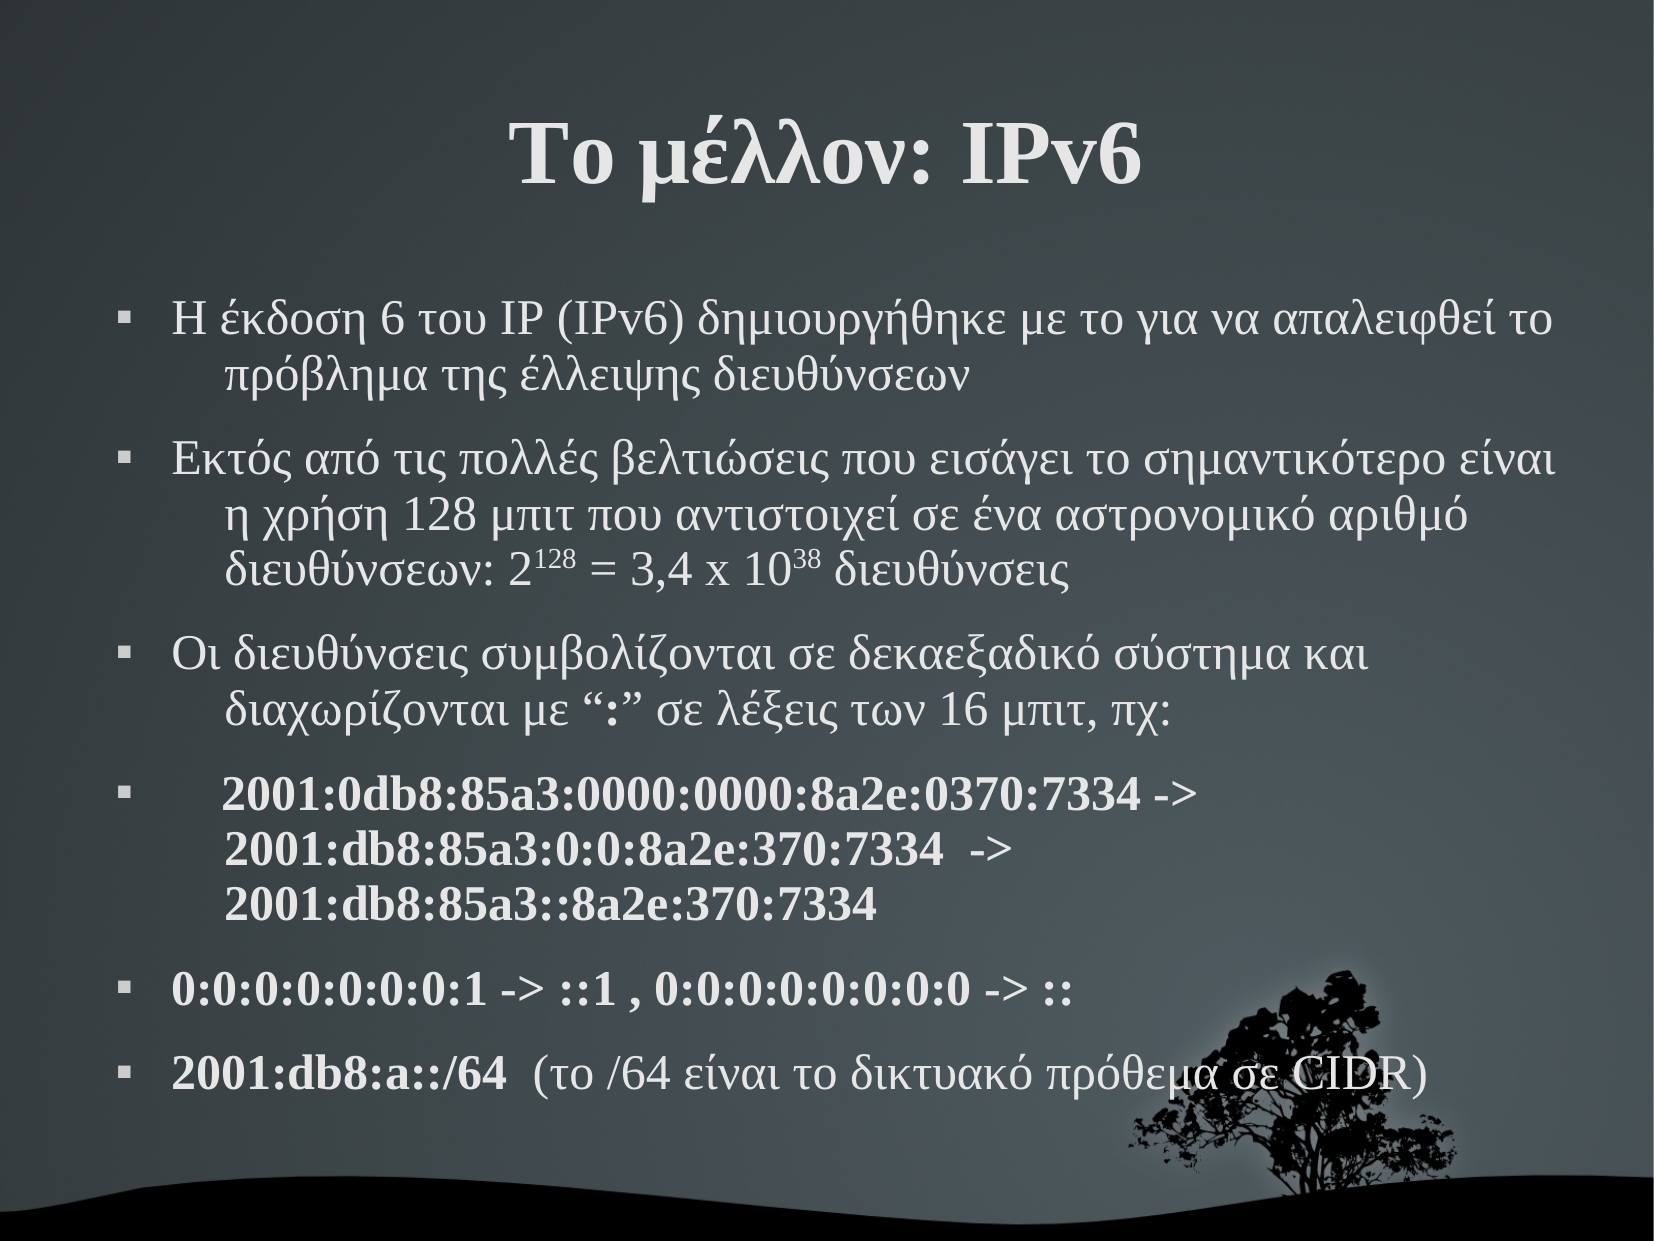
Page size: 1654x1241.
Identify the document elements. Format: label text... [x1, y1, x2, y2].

list Η έκδοση 6 του IP (IPv6) δημιουργήθηκε με το για να απαλειφθεί το πρόβλημα της έλλειψης διευθύνσεων Εκτός από τις πολλές βελτιώσεις που εισάγει το σημαντικότερο είναι η χρήση 128 μπιτ που αντιστοιχεί σε ένα αστρονομικό αριθμό διευθύνσεων: 2128 = 3,4 x 1038 διευθύνσεις Οι διευθύνσεις συμβολίζονται σε δεκαεξαδικό σύστημα και διαχωρίζονται με “:” σε λέξεις των 16 μπιτ, πχ: 2001:0db8:85a3:0000:0000:8a2e:0370:7334 -> 2001:db8:85a3:0:0:8a2e:370:7334 -> 2001:db8:85a3::8a2e:370:7334 0:0:0:0:0:0:0:1 -> ::1 , 0:0:0:0:0:0:0:0 -> :: 2001:db8:a::/64 (το /64 είναι το δικτυακό πρόθεμα σε CIDR) [82, 290, 1571, 1241]
picture [0, 0, 1654, 1241]
title Το μέλλον: IPv6 [82, 49, 1571, 257]
